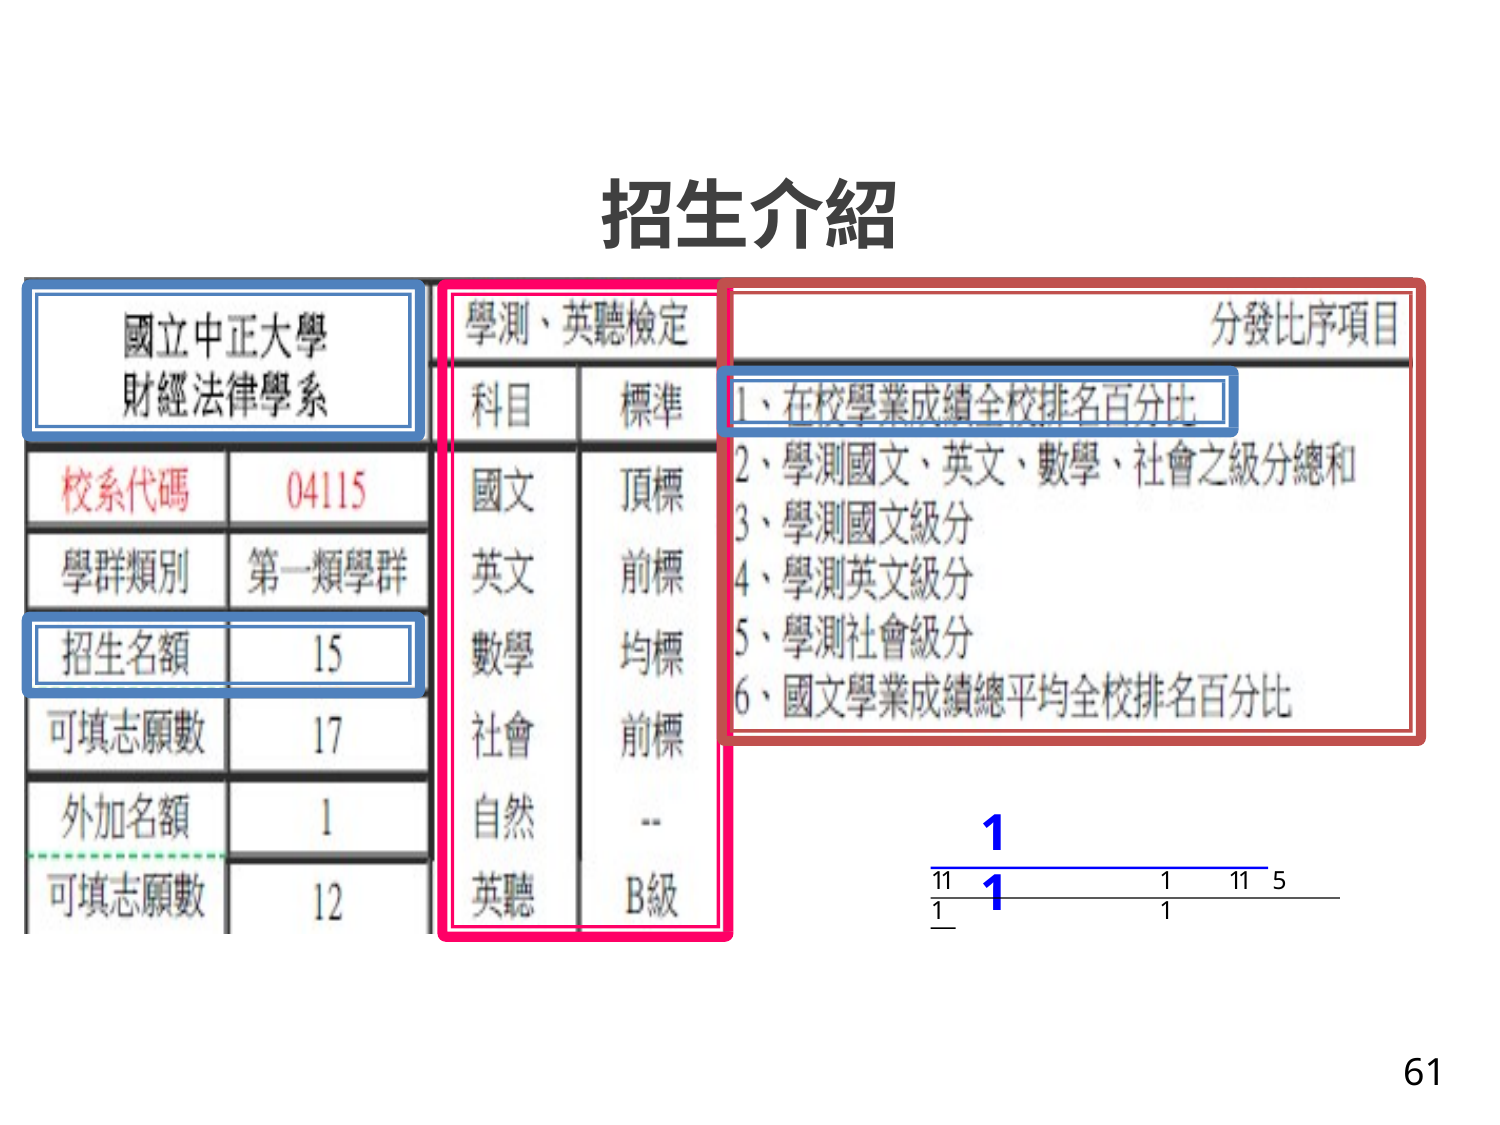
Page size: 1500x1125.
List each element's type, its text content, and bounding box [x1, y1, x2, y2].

text_box [1181, 866, 1226, 870]
picture [32, 290, 414, 431]
text_box 11 [1157, 862, 1181, 897]
picture [32, 622, 414, 688]
picture [455, 296, 716, 925]
picture [24, 277, 723, 934]
picture [734, 376, 1228, 427]
text_box [437, 277, 1427, 942]
text_box 111 [928, 862, 962, 897]
picture [734, 383, 1221, 420]
picture [448, 290, 723, 931]
text_box [962, 866, 1157, 870]
text_box [21, 279, 426, 442]
picture [734, 746, 1413, 934]
picture [734, 295, 1409, 729]
title 招生介紹 [597, 165, 903, 260]
text_box 11 5 [1226, 862, 1293, 897]
text_box [21, 611, 426, 699]
text_box 61 [1396, 1055, 1451, 1102]
text_box 11 [978, 798, 1021, 863]
